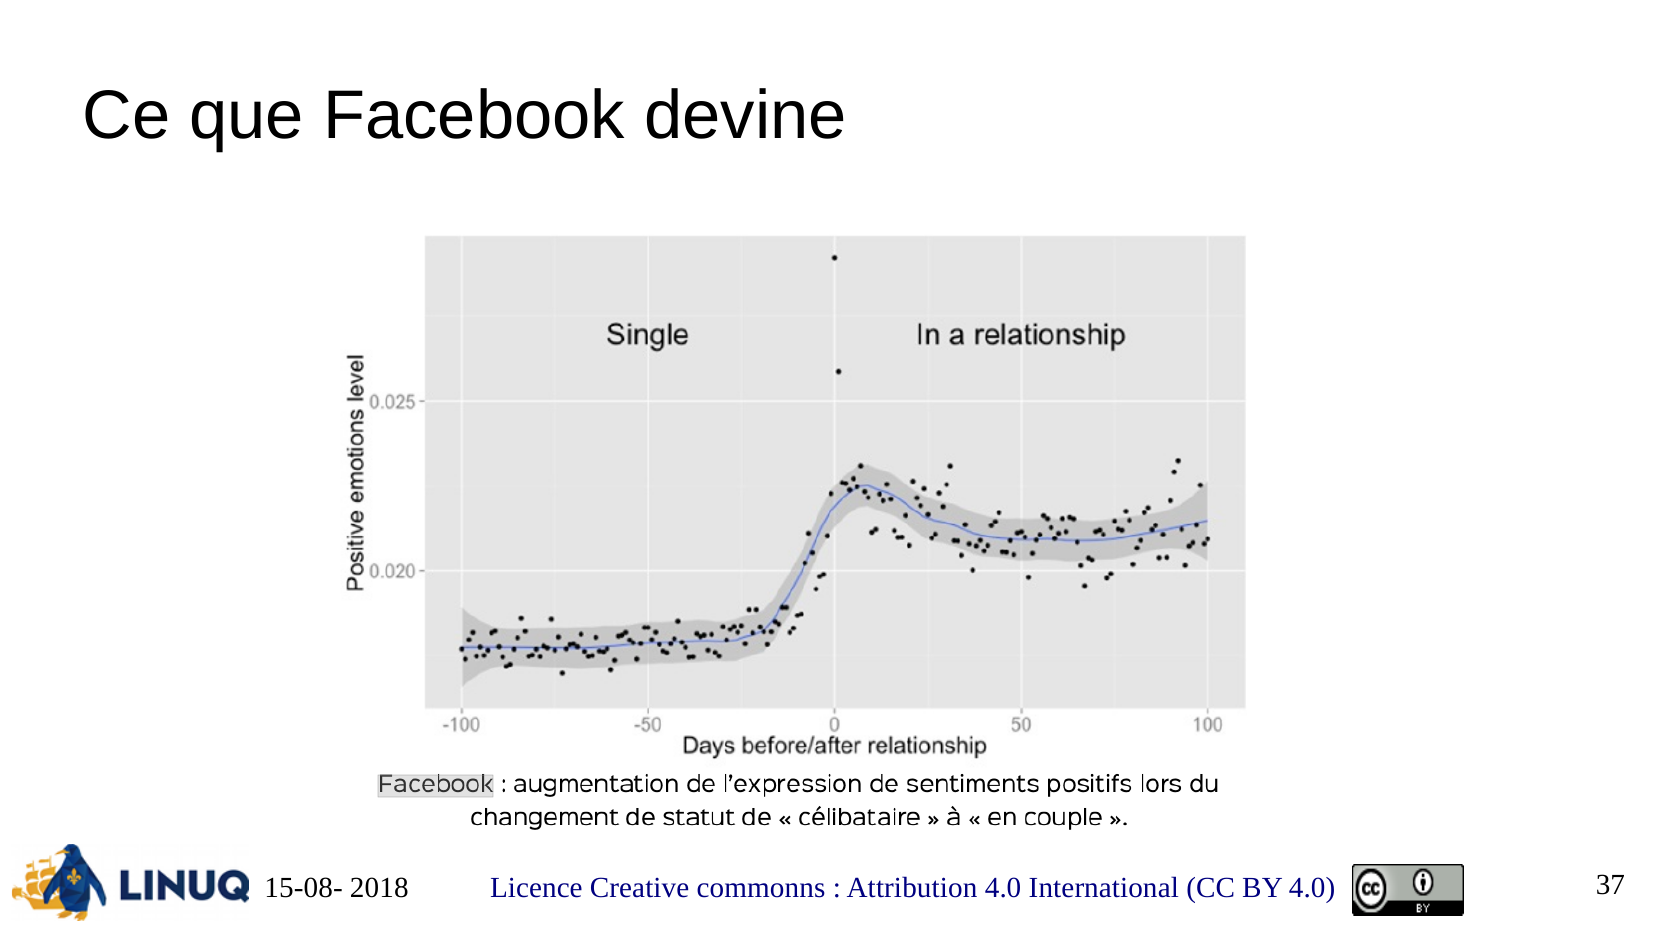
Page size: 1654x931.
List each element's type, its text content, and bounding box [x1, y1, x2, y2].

title Ce que Facebook devine [82, 37, 1571, 193]
picture [295, 209, 1312, 851]
picture [11, 844, 249, 921]
picture [1352, 864, 1464, 916]
